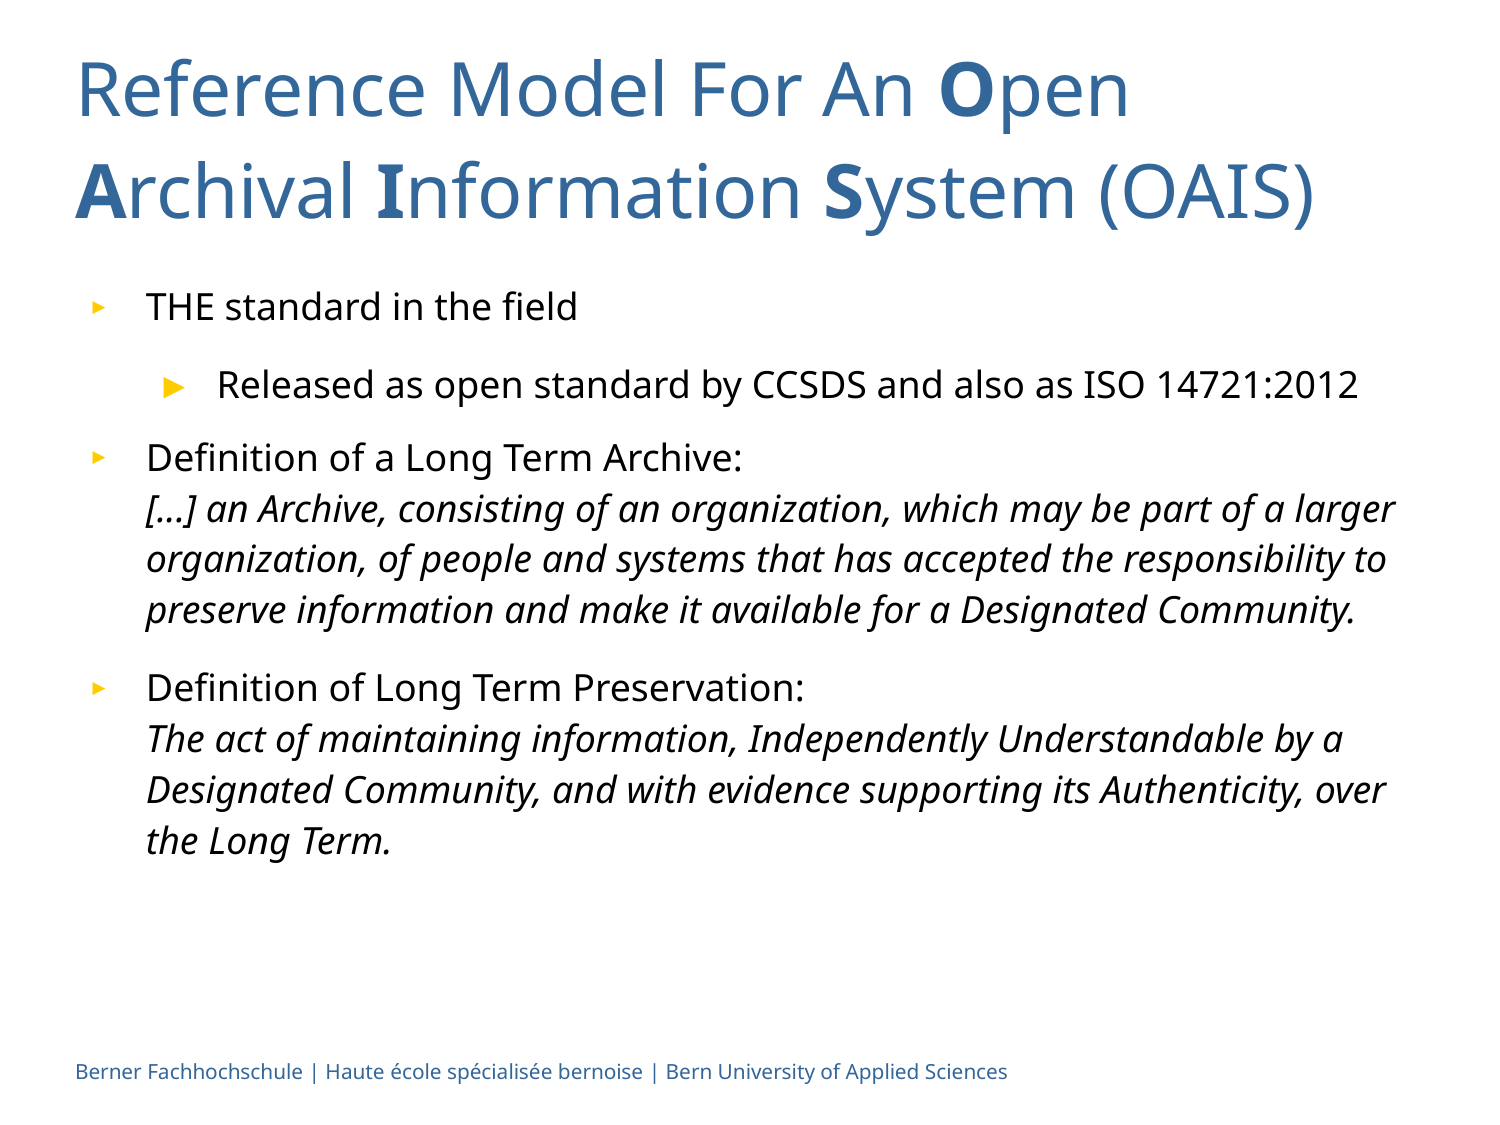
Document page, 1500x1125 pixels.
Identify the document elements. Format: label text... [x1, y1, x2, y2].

text_box [75, 263, 1426, 1024]
title Reference Model For An Open Archival Information System (OAIS) [75, 23, 1425, 255]
